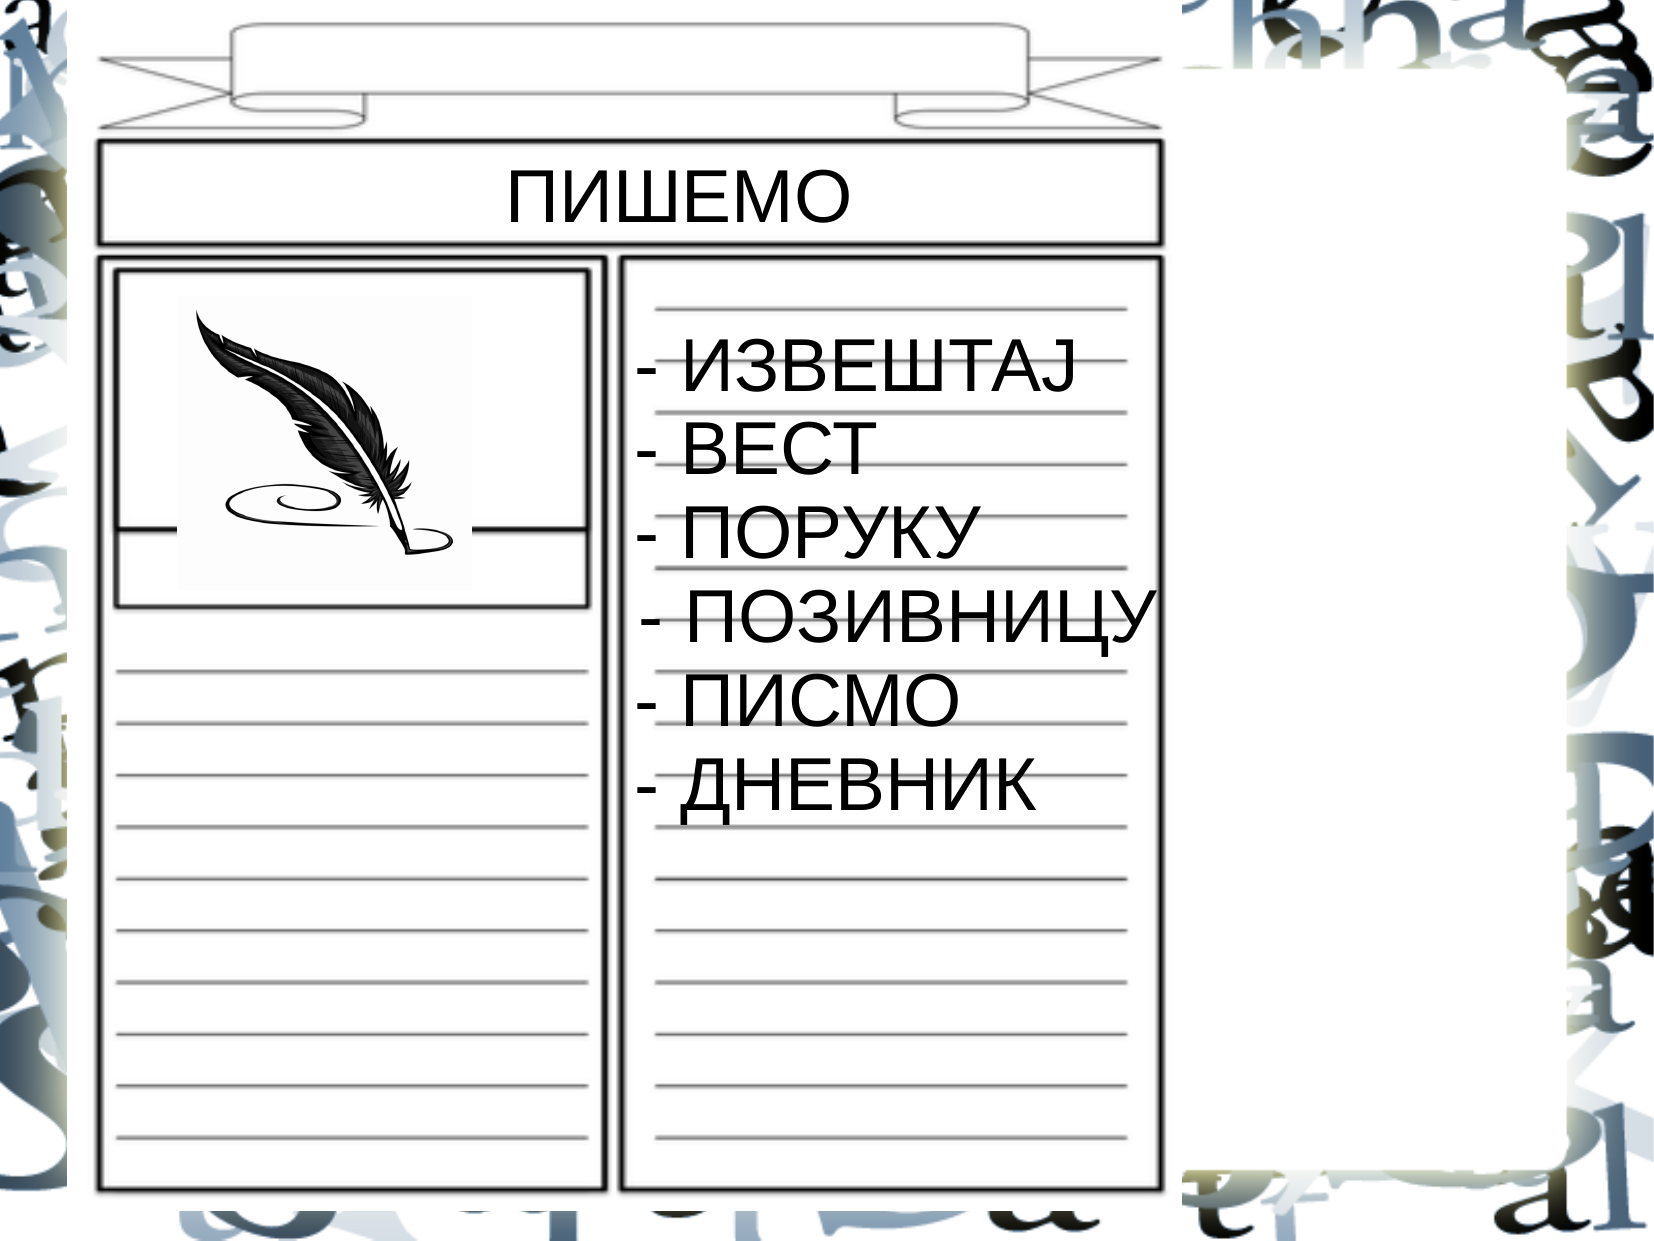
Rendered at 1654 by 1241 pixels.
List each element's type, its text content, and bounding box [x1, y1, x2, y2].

picture [0, 0, 1654, 1241]
text_box ПИШЕМО - ИЗВЕШТАЈ - ВЕСТ - ПОРУКУ - ПОЗИВНИЦУ - ПИСМО - ДНЕВНИК [118, 147, 1241, 1087]
